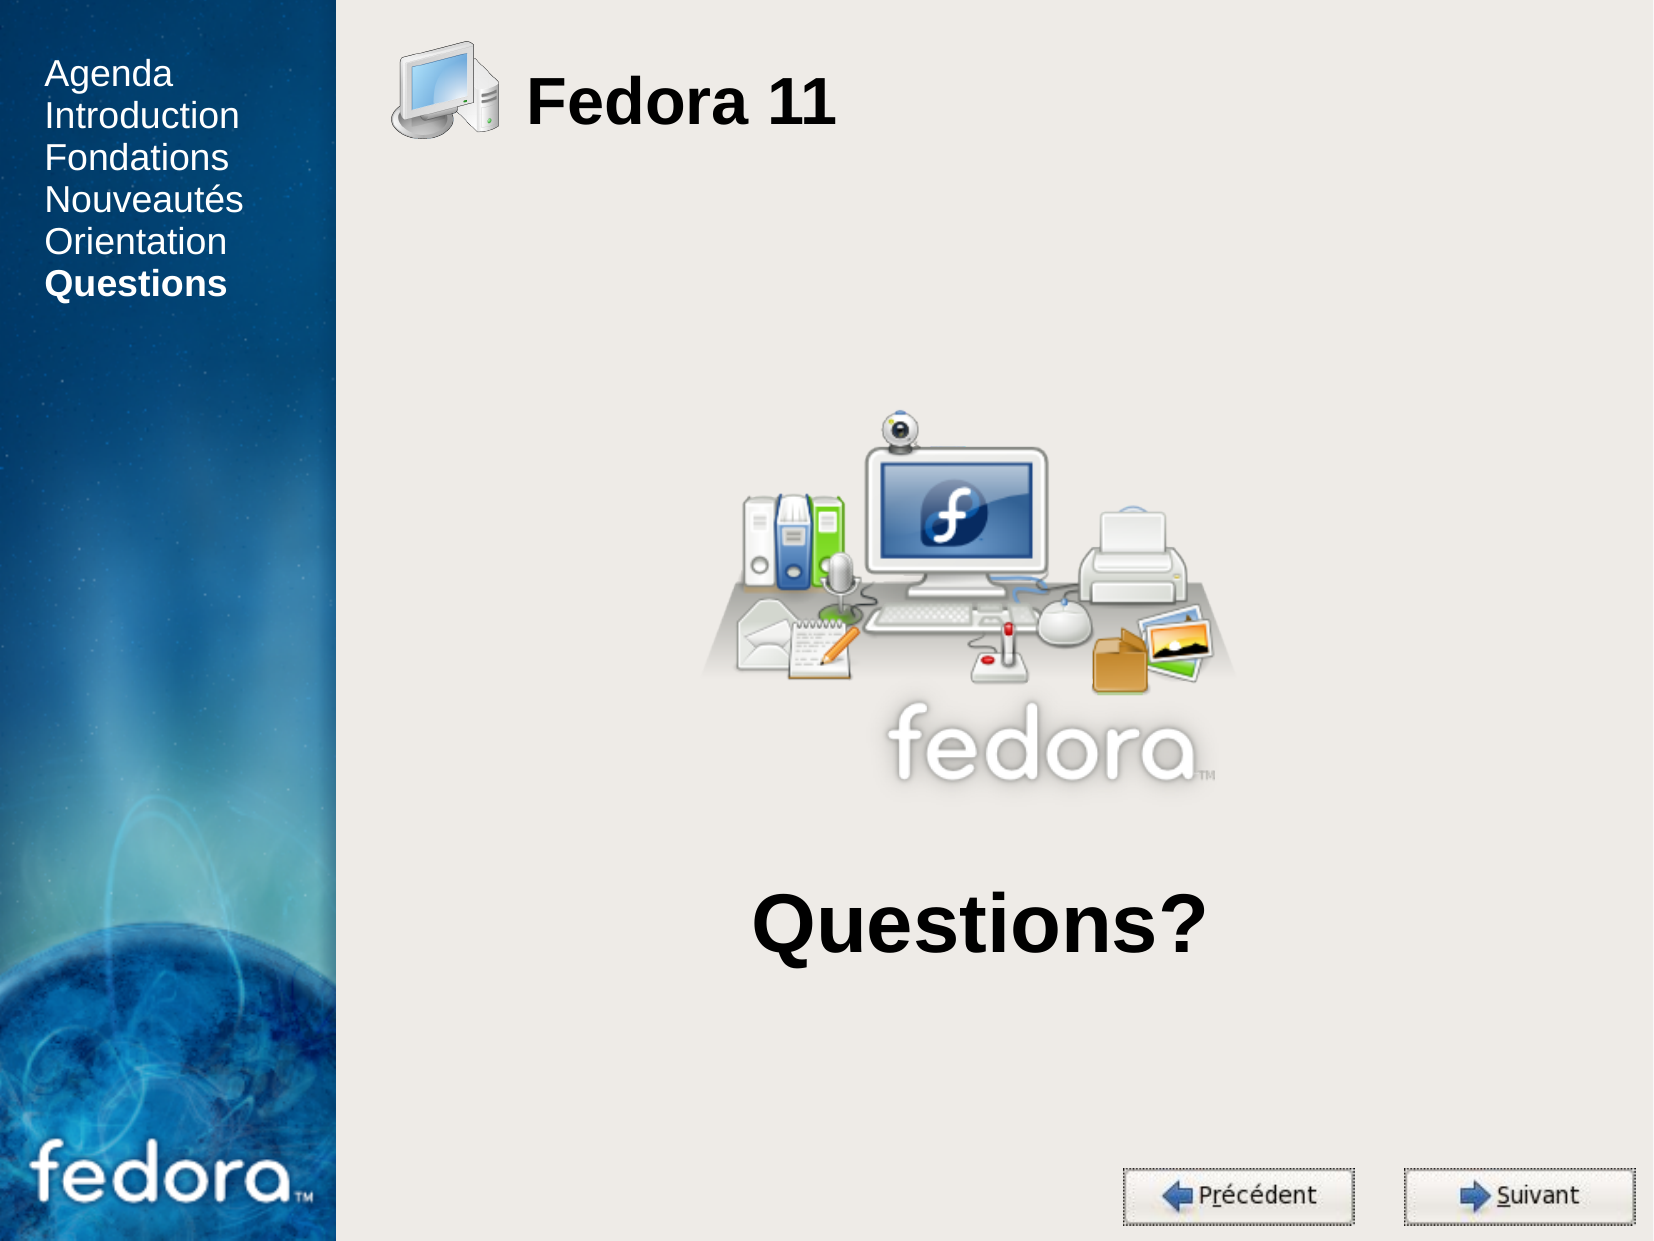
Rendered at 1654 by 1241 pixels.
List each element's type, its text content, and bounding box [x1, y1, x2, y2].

text_box Questions? [529, 869, 1432, 978]
picture [0, 0, 1654, 1241]
text_box Fedora 11 [511, 56, 1316, 147]
text_box Agenda Introduction Fondations Nouveautés Orientation Questions [29, 45, 327, 313]
